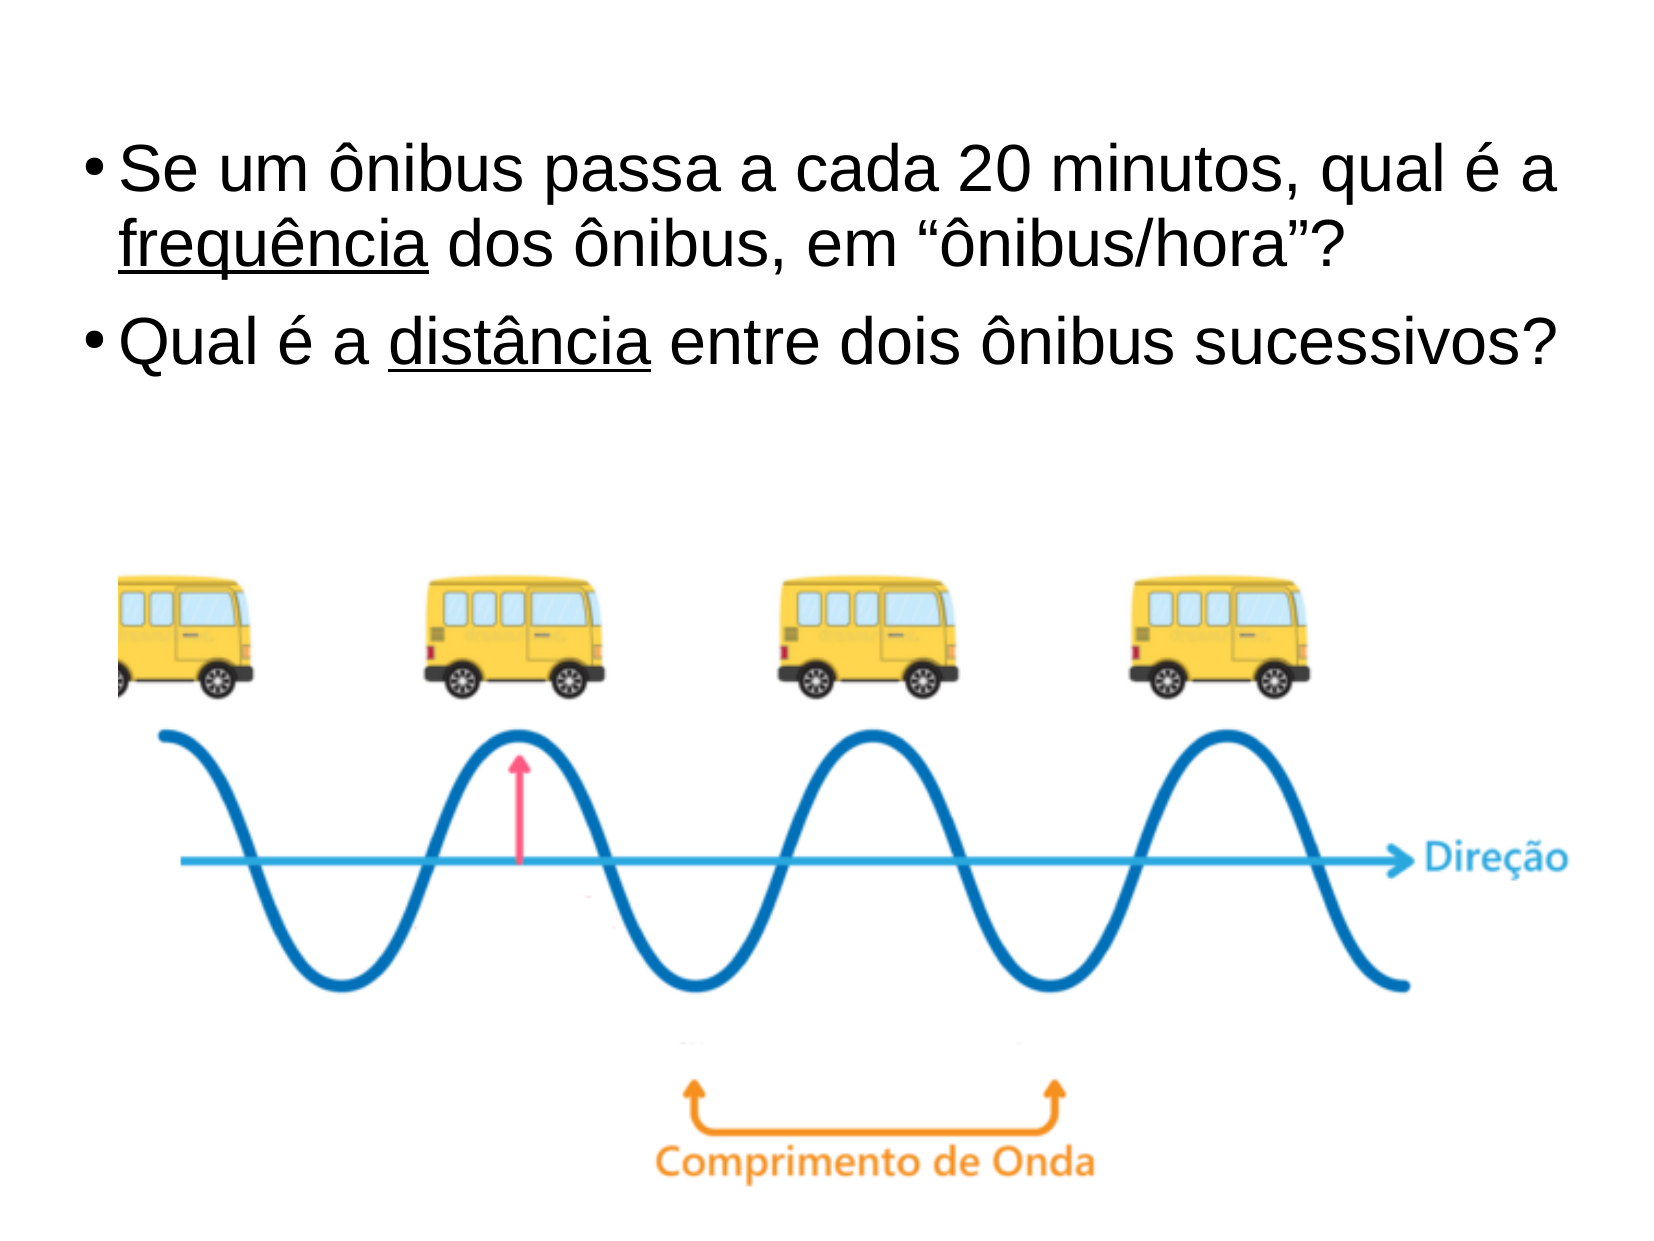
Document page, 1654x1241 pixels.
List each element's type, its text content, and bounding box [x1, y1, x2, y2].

picture [118, 538, 1607, 1198]
subtitle Se um ônibus passa a cada 20 minutos, qual é a frequência dos ônibus, em “ônibus/hora”? Qual é a distância entre dois ônibus sucessivos? [82, 49, 1571, 461]
